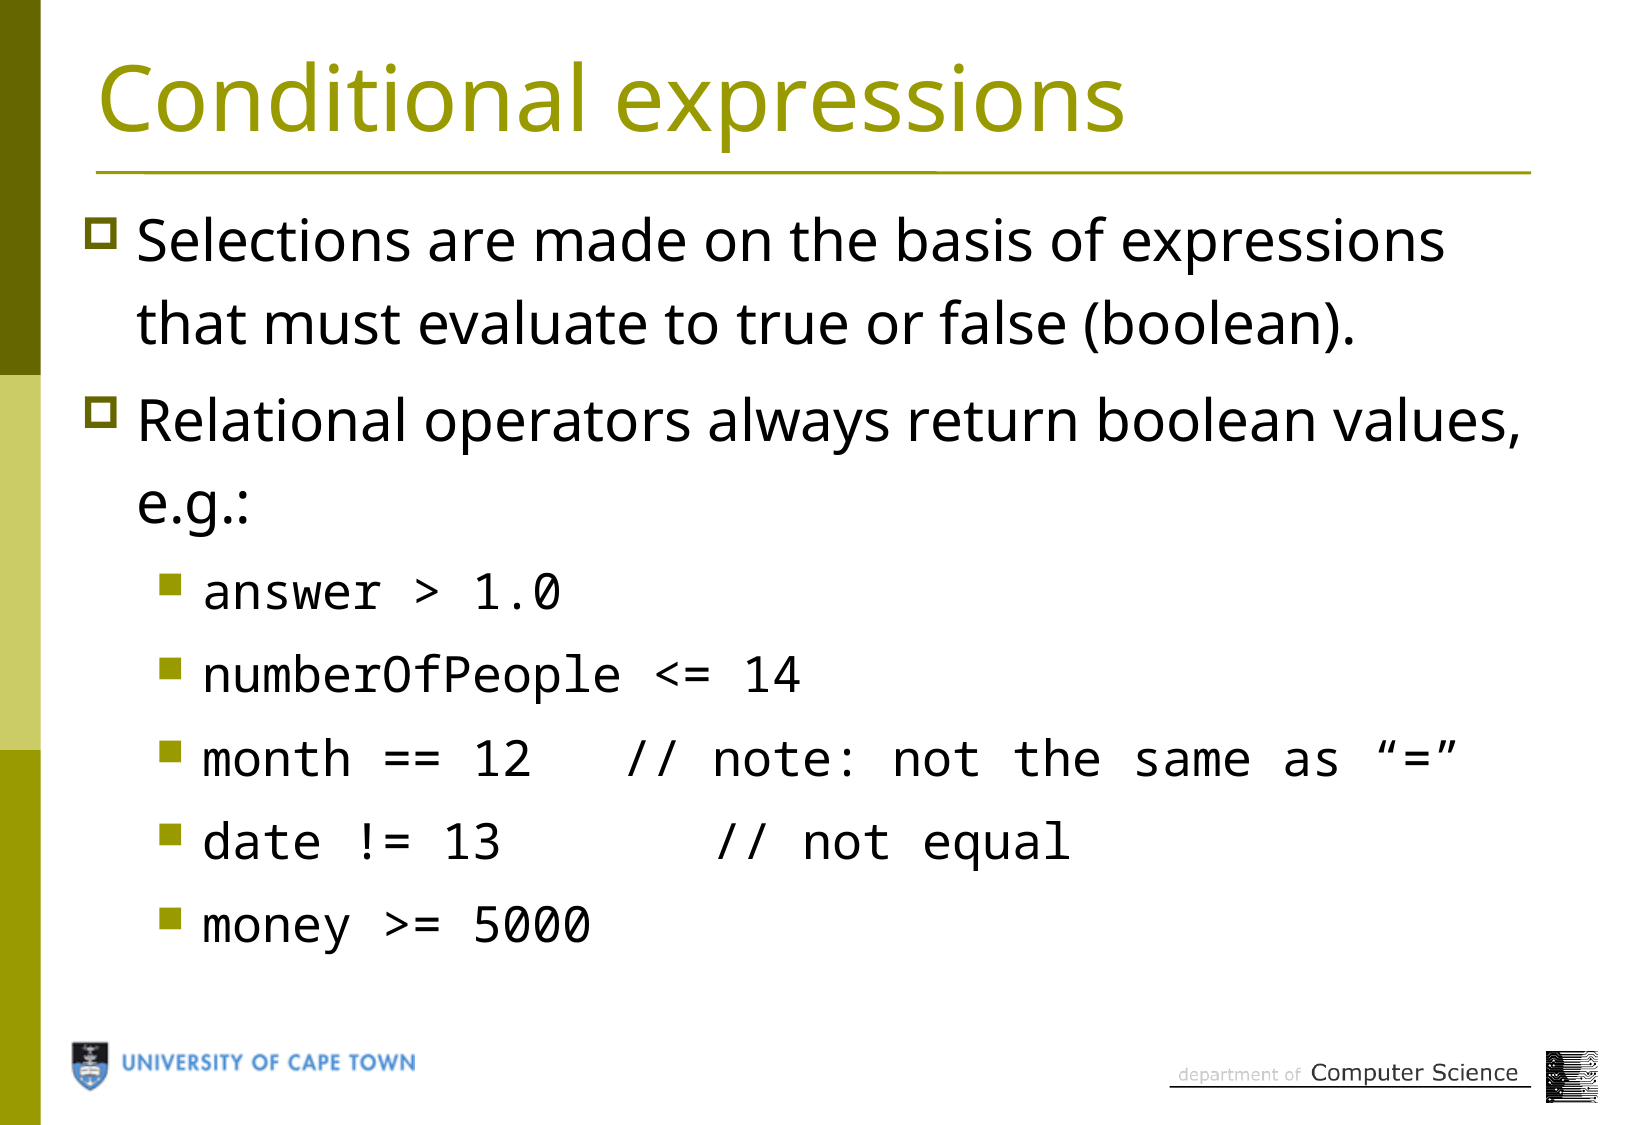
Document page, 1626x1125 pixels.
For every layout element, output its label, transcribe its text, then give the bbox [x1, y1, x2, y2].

list Selections are made on the basis of expressions that must evaluate to true or false (boolean). Relational operators always return boolean values, e.g.: answer > 1.0 numberOfPeople <= 14 month == 12 // note: not the same as “=” date != 13 // not equal money >= 5000 [81, 196, 1543, 1005]
picture [1169, 1043, 1532, 1091]
picture [1546, 1051, 1598, 1103]
picture [61, 1024, 415, 1103]
title Conditional expressions [81, 21, 1543, 180]
